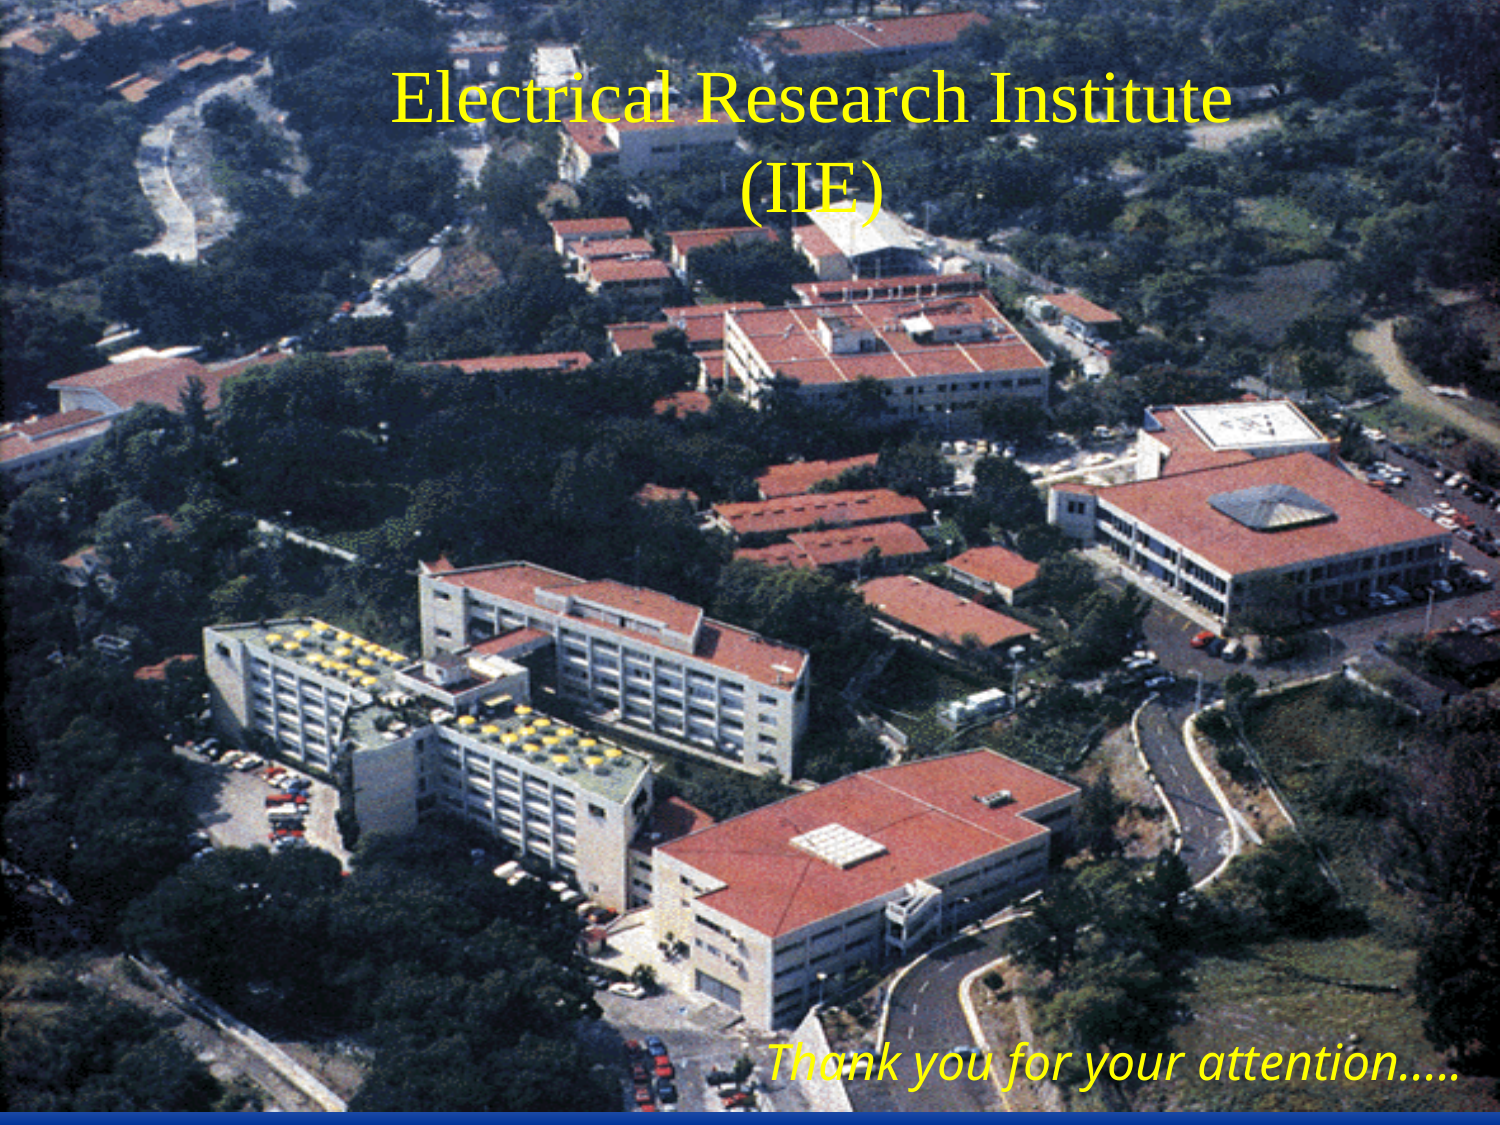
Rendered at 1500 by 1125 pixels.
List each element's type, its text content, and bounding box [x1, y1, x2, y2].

text_box Electrical Research Institute (IIE) [187, 37, 1438, 238]
picture [0, 0, 1500, 1112]
text_box Thank you for your attention..... [749, 1023, 1500, 1099]
